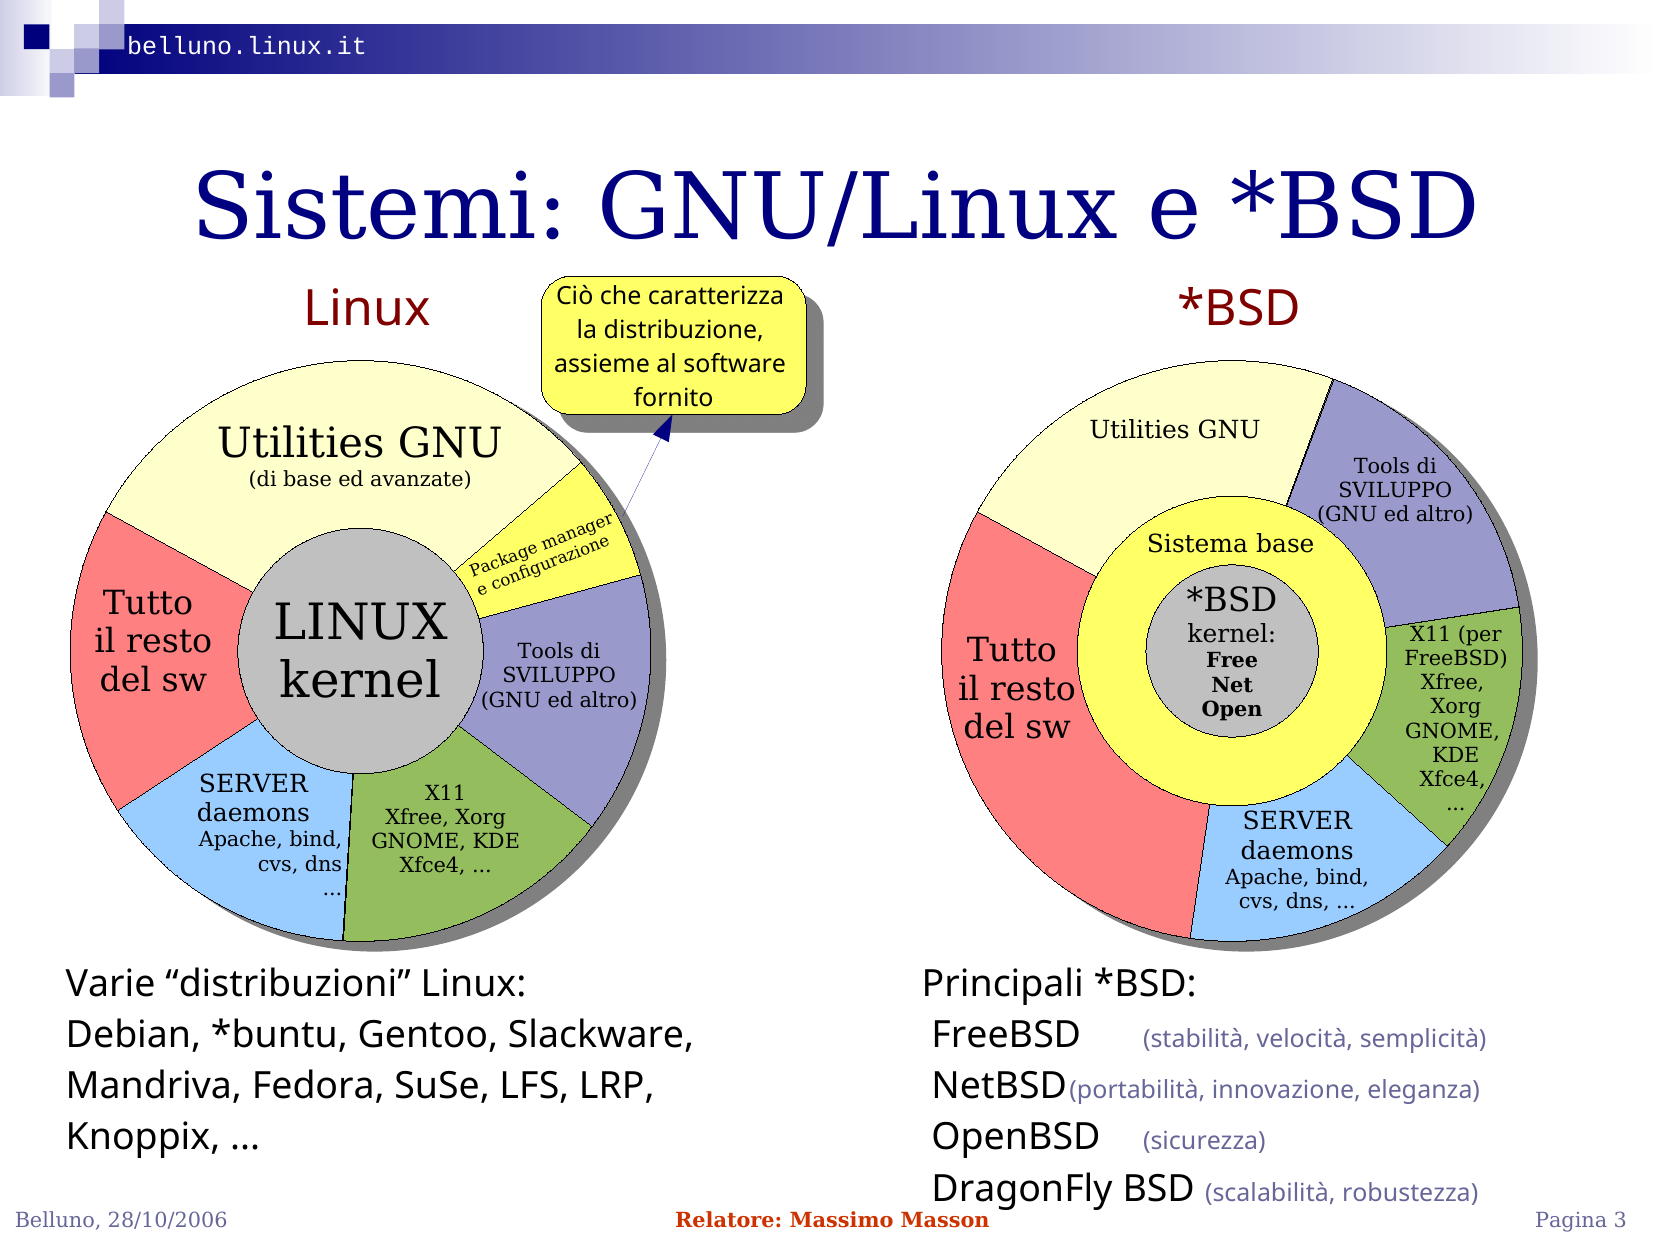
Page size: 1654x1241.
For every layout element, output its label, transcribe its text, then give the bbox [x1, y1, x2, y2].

text_box X11 Xfree, Xorg GNOME, KDE Xfce4, ... [356, 780, 535, 889]
text_box Utilities GNU [1058, 415, 1292, 474]
text_box Varie “distribuzioni” Linux: Debian, *buntu, Gentoo, Slackware, Mandriva, Fedora, SuSe, LFS, LRP, Knoppix, ... [65, 956, 709, 1165]
text_box Tutto il resto del sw [64, 583, 243, 714]
text_box Utilities GNU (di base ed avanzate) [149, 419, 571, 505]
text_box Ciò che caratterizza la distribuzione, assieme al software fornito [541, 276, 807, 415]
text_box Package manager e configurazione [466, 500, 671, 671]
text_box [77, 690, 320, 865]
text_box LINUX kernel [243, 528, 483, 774]
text_box *BSD [1177, 271, 1307, 331]
text_box X11 (per FreeBSD) Xfree, Xorg GNOME, KDE Xfce4, ... [1367, 621, 1545, 816]
text_box SERVER daemons Apache, bind, cvs, dns, ... [1208, 806, 1387, 956]
text_box Tools di SVILUPPO (GNU ed altro) [1312, 453, 1479, 536]
text_box [185, 360, 539, 419]
title Sistemi: GNU/Linux e *BSD [67, 102, 1606, 311]
text_box [78, 444, 621, 639]
text_box Sistema base [1114, 529, 1348, 589]
text_box SERVER daemons Apache, bind, cvs, dns ... [164, 768, 343, 919]
text_box Principali *BSD: FreeBSD (stabilità, velocità, semplicità) NetBSD (portabilità, innovazione, eleganza) OpenBSD (sicurezza) DragonFly BSD (scalabilità, robustezza) [921, 956, 1625, 1191]
text_box Tools di SVILUPPO (GNU ed altro) [470, 639, 648, 721]
text_box [1387, 816, 1493, 916]
text_box [942, 360, 1536, 950]
text_box Tutto il resto del sw [928, 630, 1106, 761]
text_box [240, 612, 667, 952]
text_box Linux [303, 271, 439, 331]
text_box *BSD kernel: Free Net Open [1145, 589, 1319, 738]
